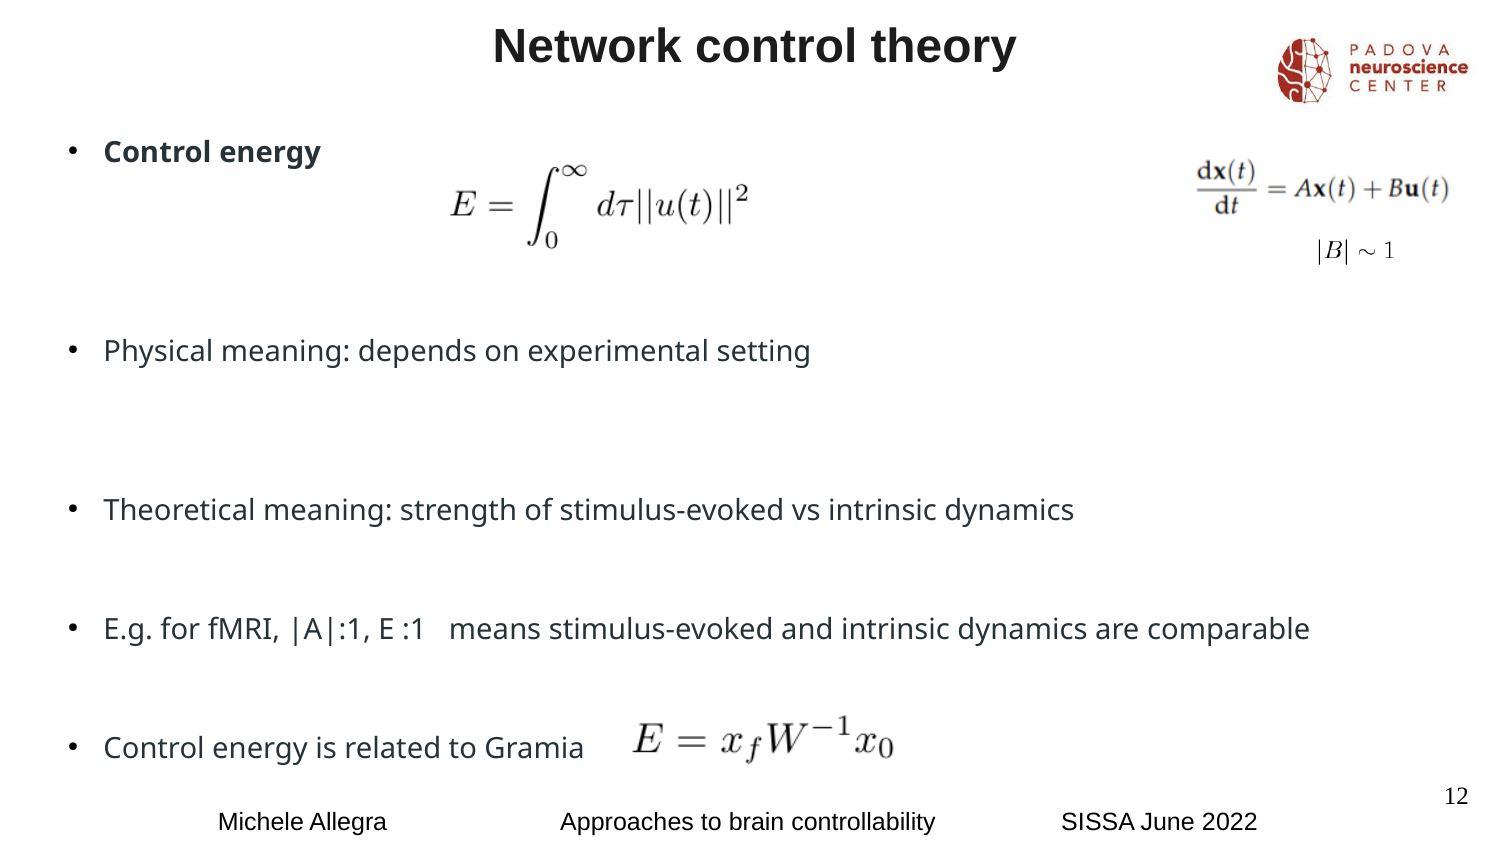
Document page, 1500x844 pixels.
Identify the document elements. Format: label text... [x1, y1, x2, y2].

picture [414, 113, 790, 274]
text_box Network control theory [74, 0, 1436, 95]
slide_number <number> [1378, 779, 1469, 844]
picture [1189, 146, 1467, 228]
picture [1268, 10, 1476, 123]
text_box Control energy Physical meaning: depends on experimental setting Theoretical meaning: strength of stimulus-evoked vs intrinsic dynamics E.g. for fMRI, |A|:1, E :1 means stimulus-evoked and intrinsic dynamics are comparable Control energy is related to Gramian eigenvalues [53, 124, 1465, 844]
picture [1303, 230, 1412, 278]
text_box Michele Allegra Approaches to brain controllability SISSA June 2022 [64, 794, 1415, 844]
picture [584, 677, 954, 776]
